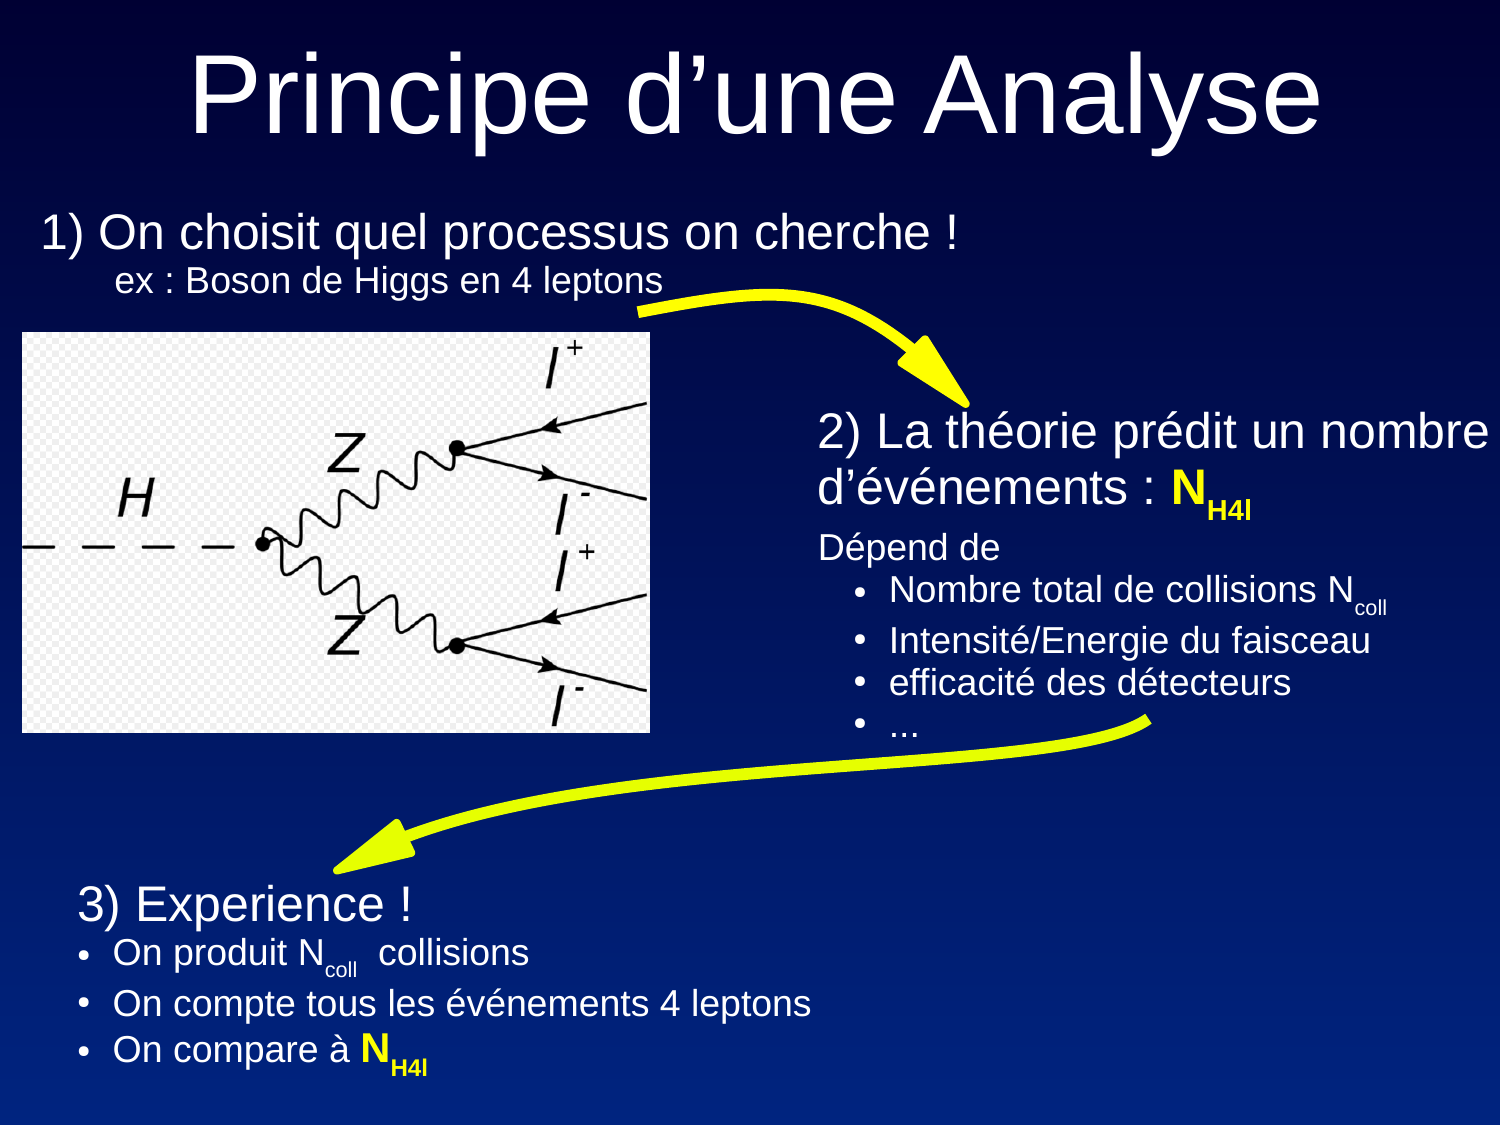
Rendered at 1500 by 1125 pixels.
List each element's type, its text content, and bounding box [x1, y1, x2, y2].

title Principe d’une Analyse [11, 0, 1500, 189]
text_box 1) On choisit quel processus on cherche ! ex : Boson de Higgs en 4 leptons [25, 196, 976, 310]
text_box 2) La théorie prédit un nombre d’événements : NH4l Dépend de Nombre total de collisions Ncoll Intensité/Energie du faisceau efficacité des détecteurs ... [803, 395, 1500, 754]
text_box 3) Experience ! On produit Ncoll collisions On compte tous les événements 4 leptons On compare à NH4l [62, 868, 827, 1089]
picture [22, 332, 650, 733]
